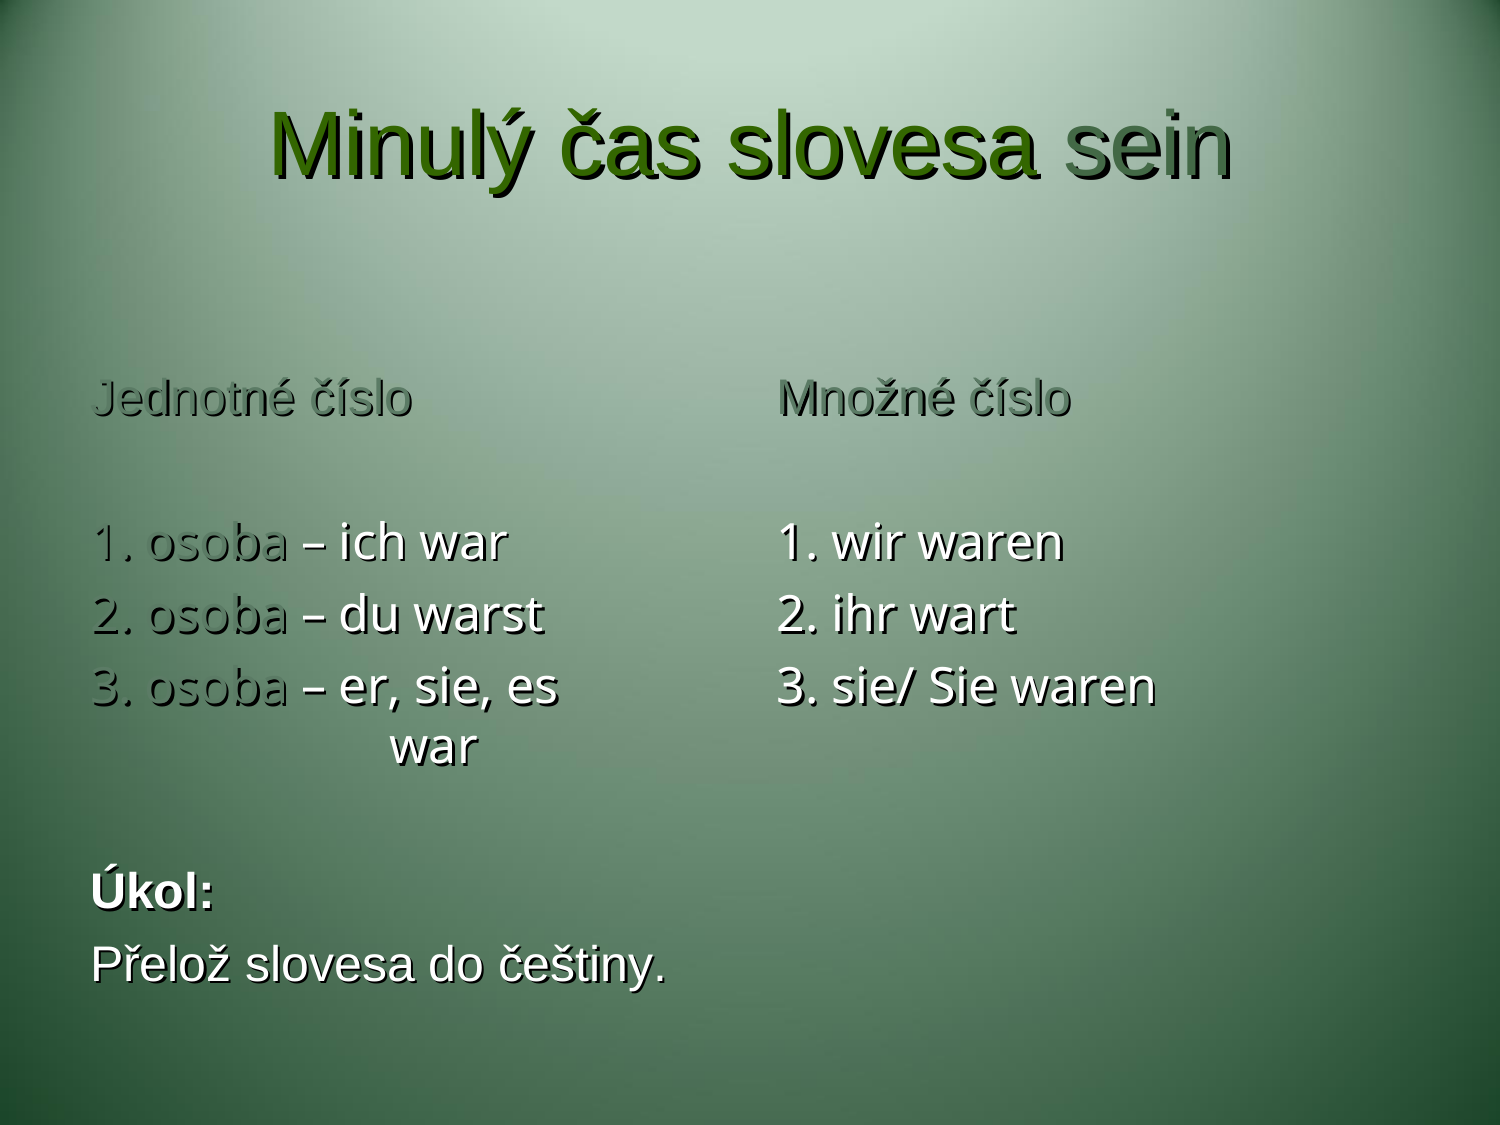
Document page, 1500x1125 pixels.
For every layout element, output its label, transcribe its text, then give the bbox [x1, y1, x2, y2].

title Minulý čas slovesa sein [75, 45, 1426, 233]
picture [0, 0, 1500, 1125]
list Množné číslo 1. wir waren 2. ihr wart 3. sie/ Sie waren [761, 356, 1425, 1006]
list Jednotné číslo 1. osoba – ich war 2. osoba – du warst 3. osoba – er, sie, es war Úkol: Přelož slovesa do češtiny. [74, 356, 738, 1072]
